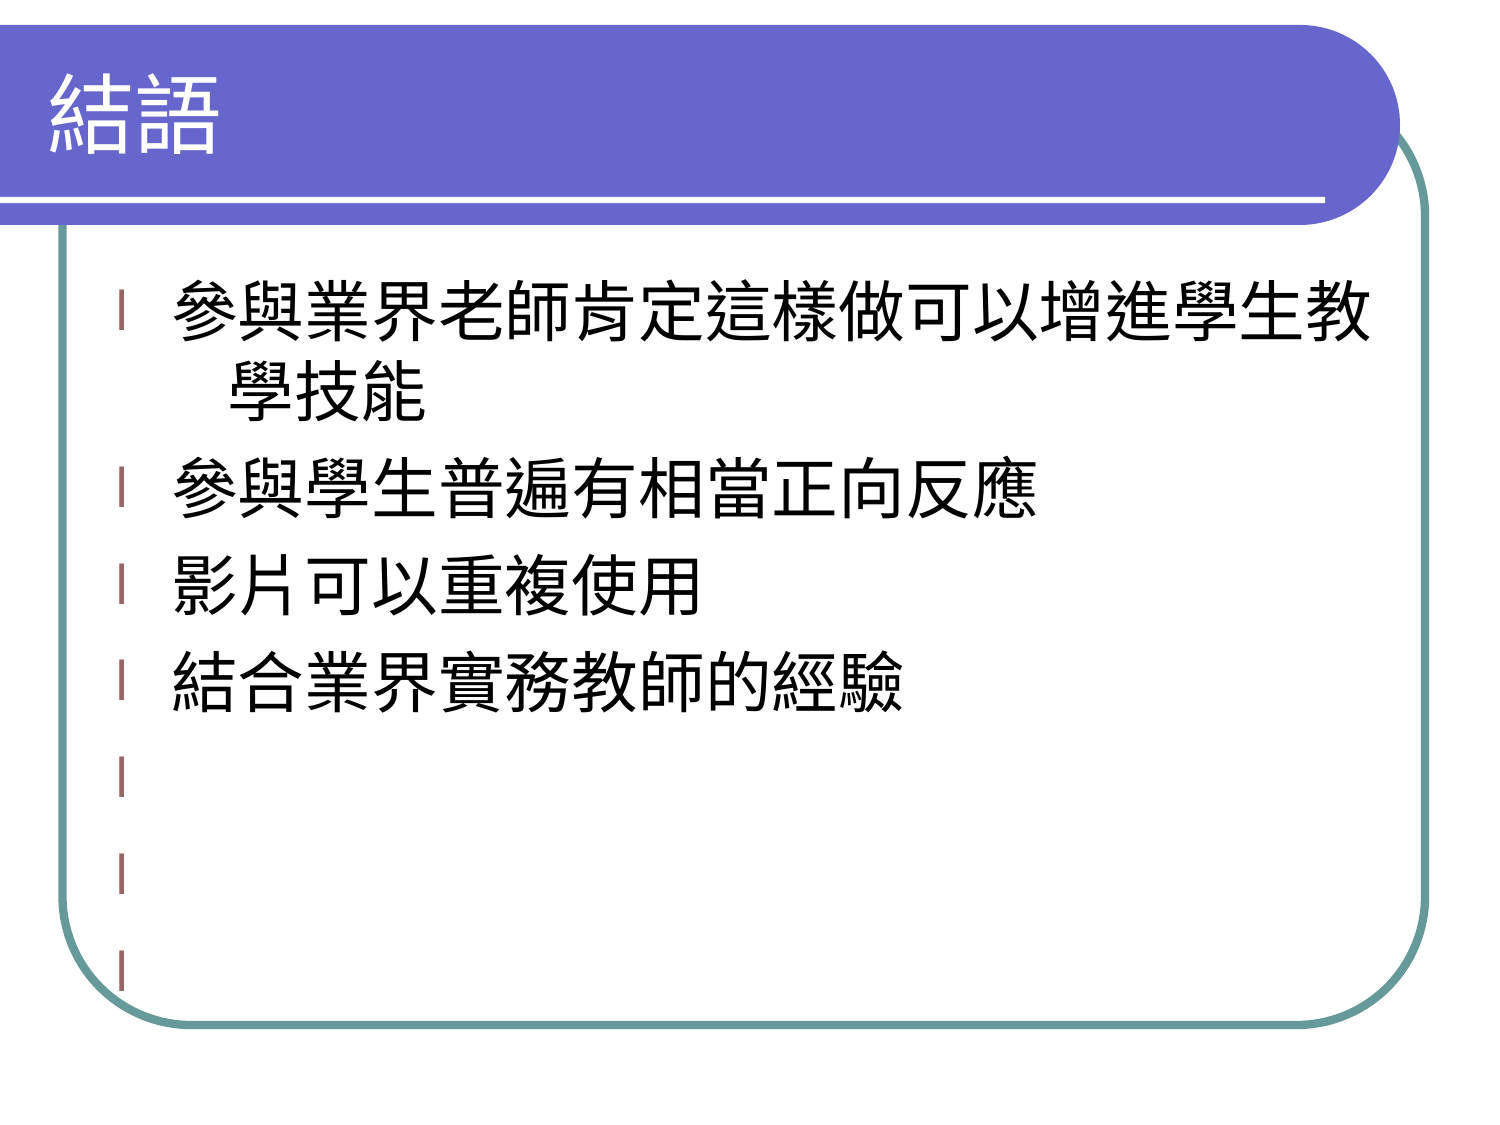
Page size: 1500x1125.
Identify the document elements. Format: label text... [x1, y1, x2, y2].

title 結語 [32, 37, 1347, 188]
list 參與業界老師肯定這樣做可以增進學生教學技能 參與學生普遍有相當正向反應 影片可以重複使用 結合業界實務教師的經驗 [99, 262, 1400, 988]
